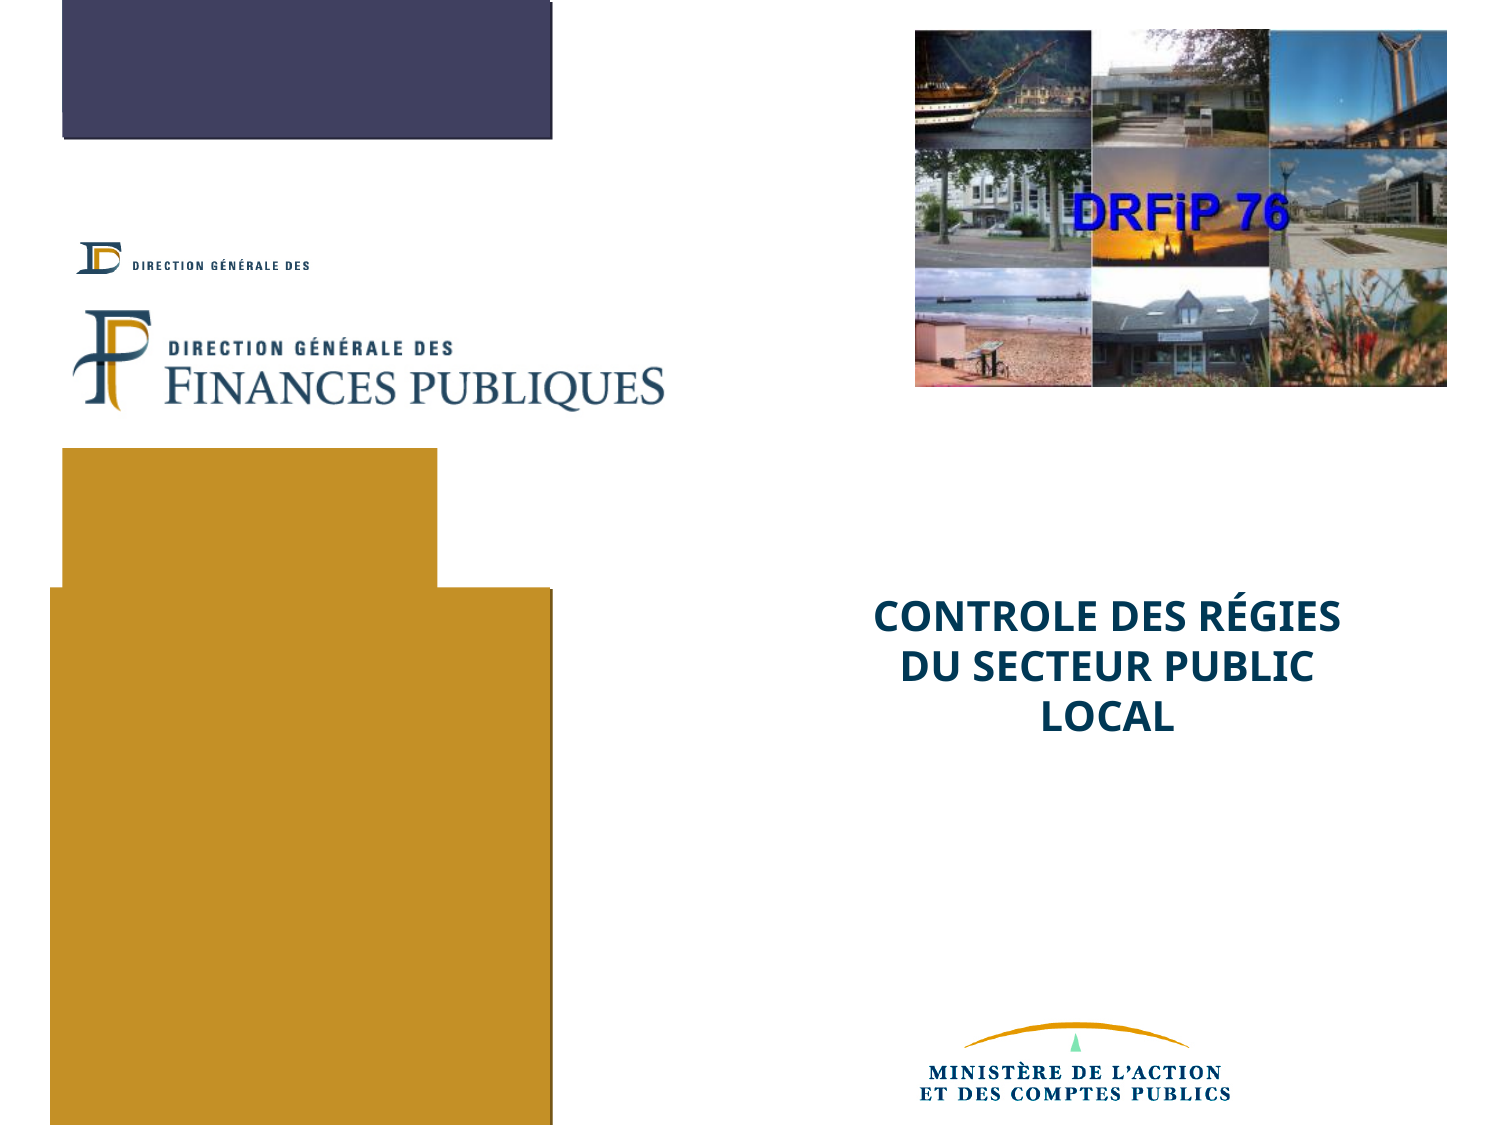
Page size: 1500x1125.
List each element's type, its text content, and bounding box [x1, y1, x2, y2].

text_box CONTROLE DES RÉGIES DU SECTEUR PUBLIC LOCAL [856, 582, 1359, 827]
picture [37, 219, 700, 448]
text_box [62, 0, 550, 138]
title [99, 362, 1375, 558]
picture [915, 29, 1447, 387]
text_box [50, 587, 550, 1125]
picture [897, 1000, 1252, 1123]
